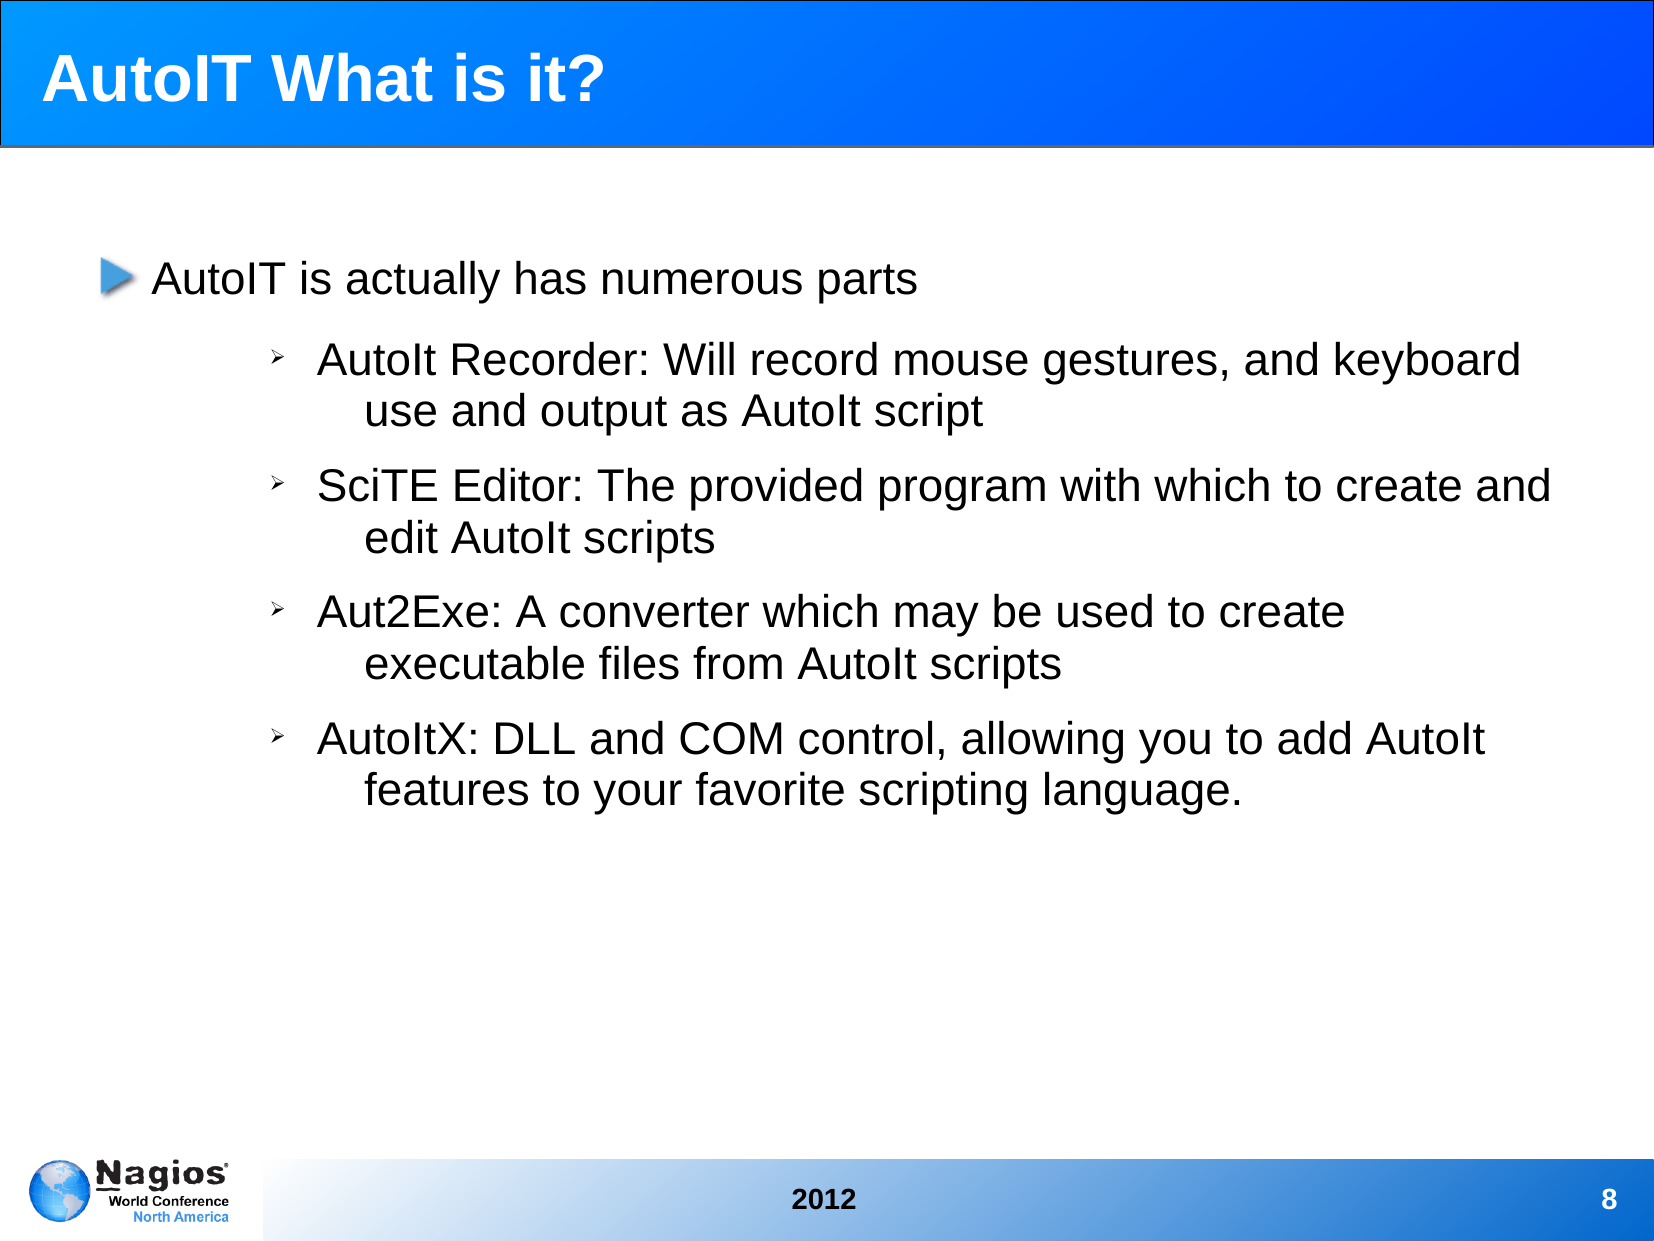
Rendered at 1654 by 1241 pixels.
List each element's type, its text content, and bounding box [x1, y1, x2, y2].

title AutoIT What is it? [41, 29, 1248, 127]
picture [29, 1159, 229, 1235]
list AutoIT is actually has numerous parts AutoIt Recorder: Will record mouse gestures, and keyboard use and output as AutoIt script SciTE Editor: The provided program with which to create and edit AutoIt scripts Aut2Exe: A converter which may be used to create executable files from AutoIt scripts AutoItX: DLL and COM control, allowing you to add AutoIt features to your favorite scripting language. [80, 253, 1569, 1072]
